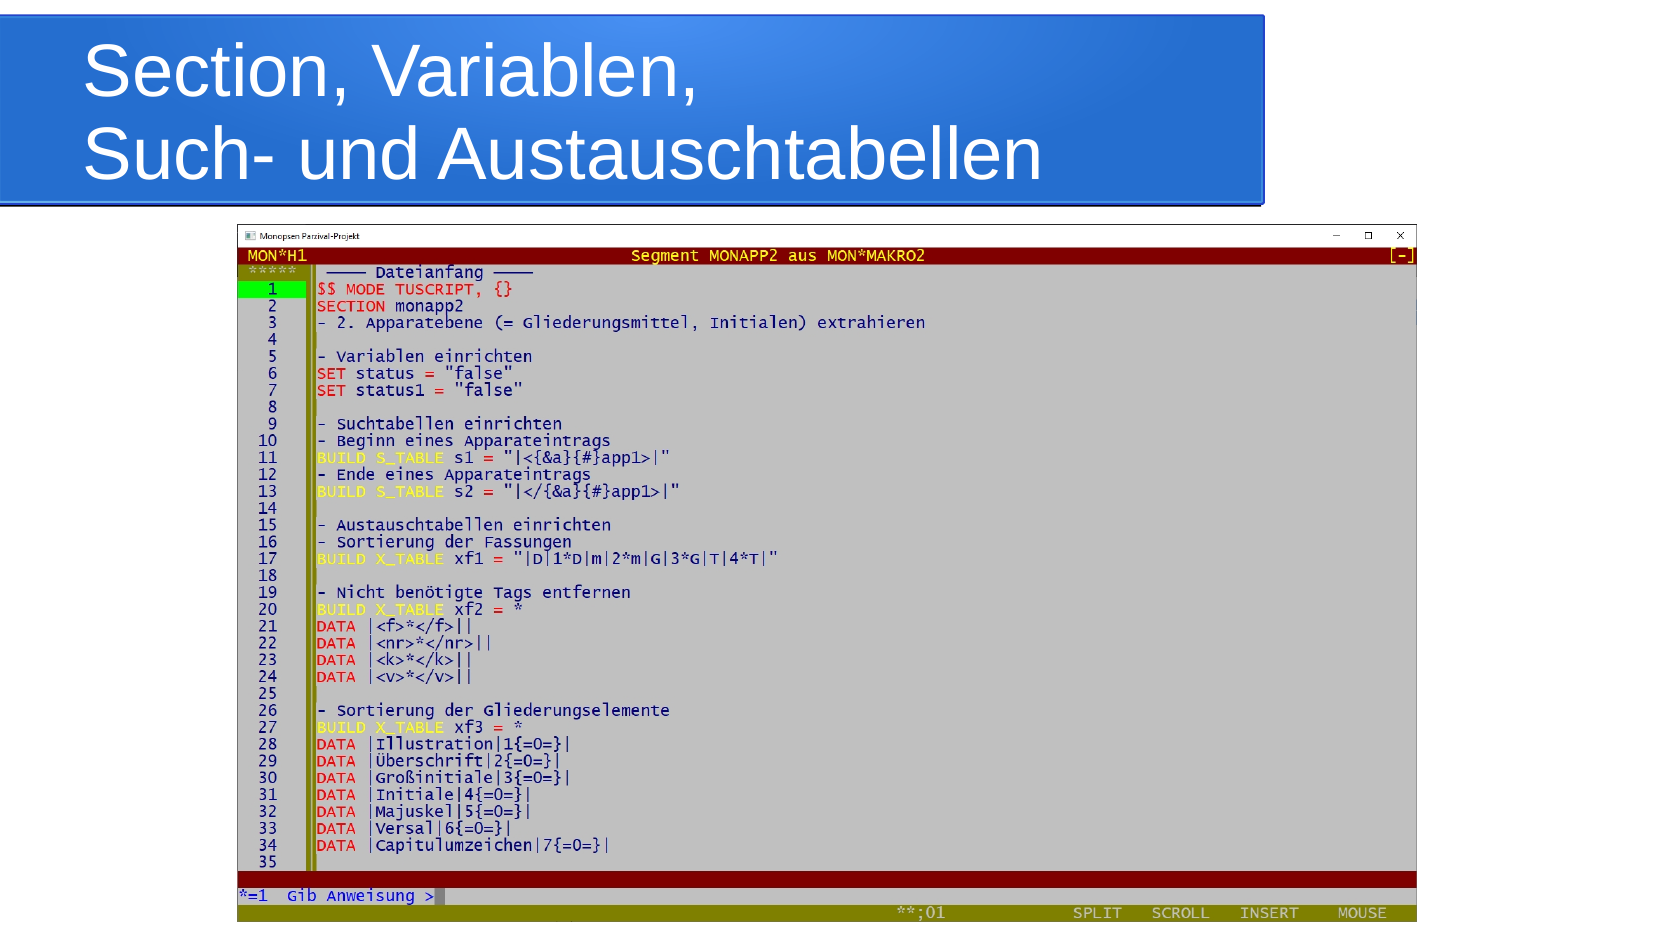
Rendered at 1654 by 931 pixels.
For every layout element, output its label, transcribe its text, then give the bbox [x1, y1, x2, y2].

title Section, Variablen, Such- und Austauschtabellen [82, 29, 1235, 196]
picture [237, 224, 1417, 922]
